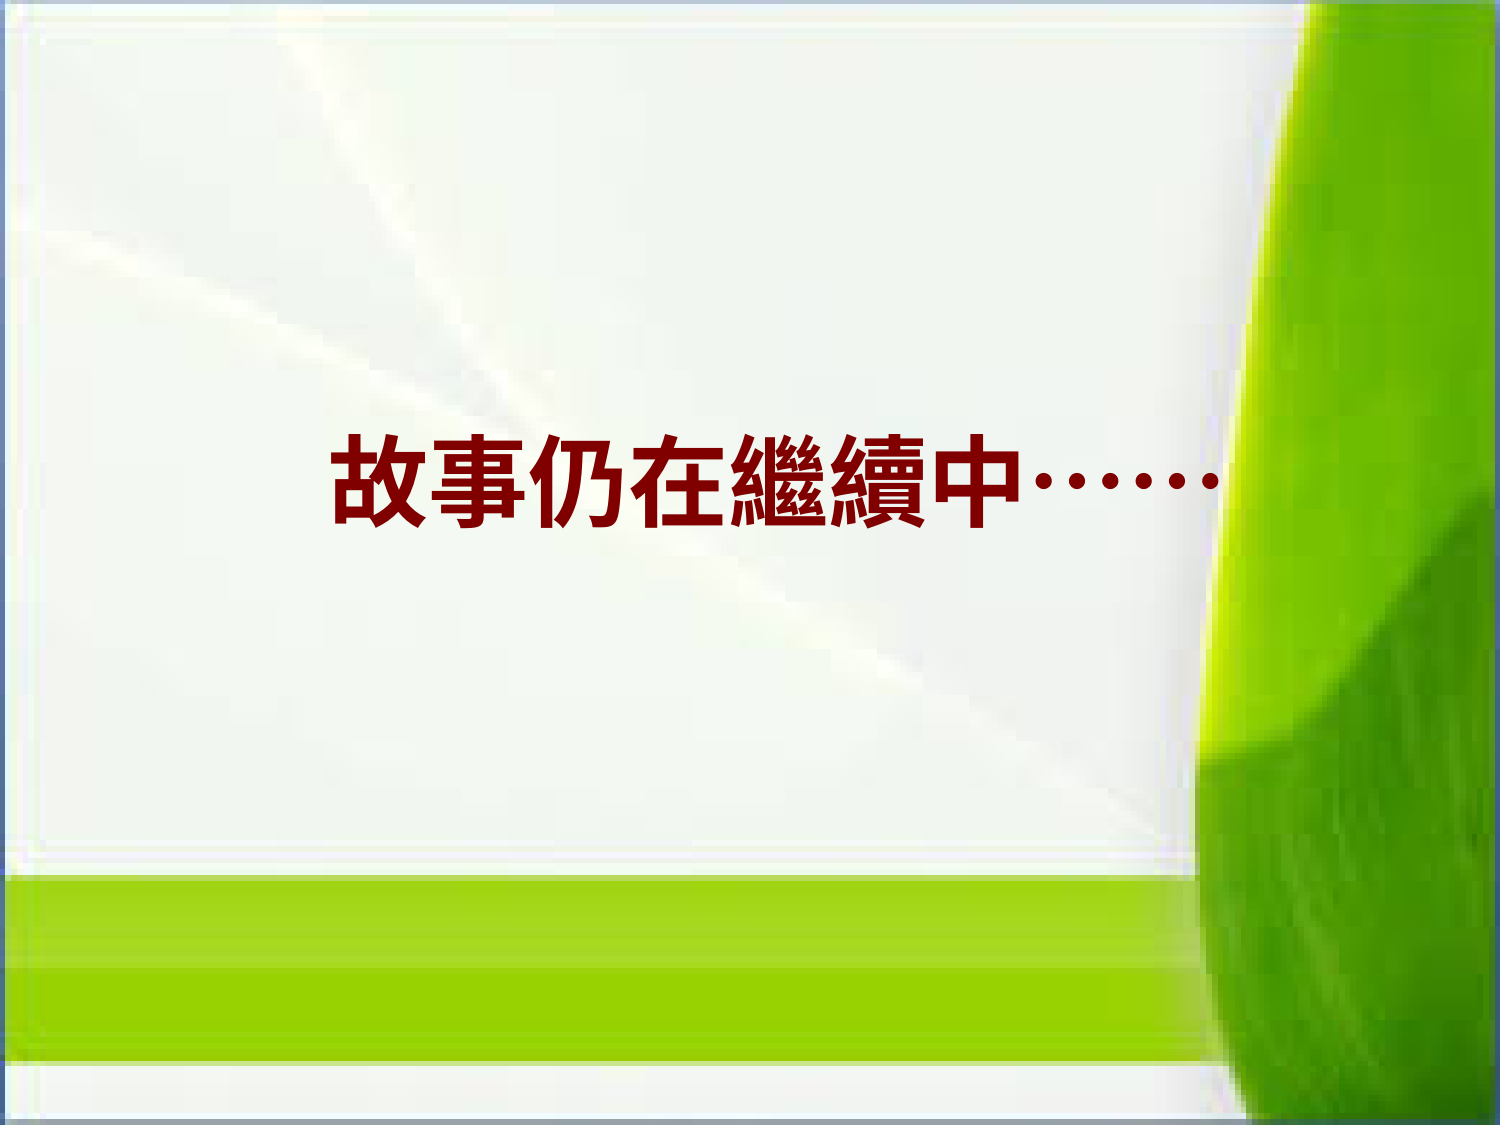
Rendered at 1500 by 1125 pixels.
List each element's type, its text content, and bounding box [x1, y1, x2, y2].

list 故事仍在繼續中…… [75, 412, 1426, 1005]
